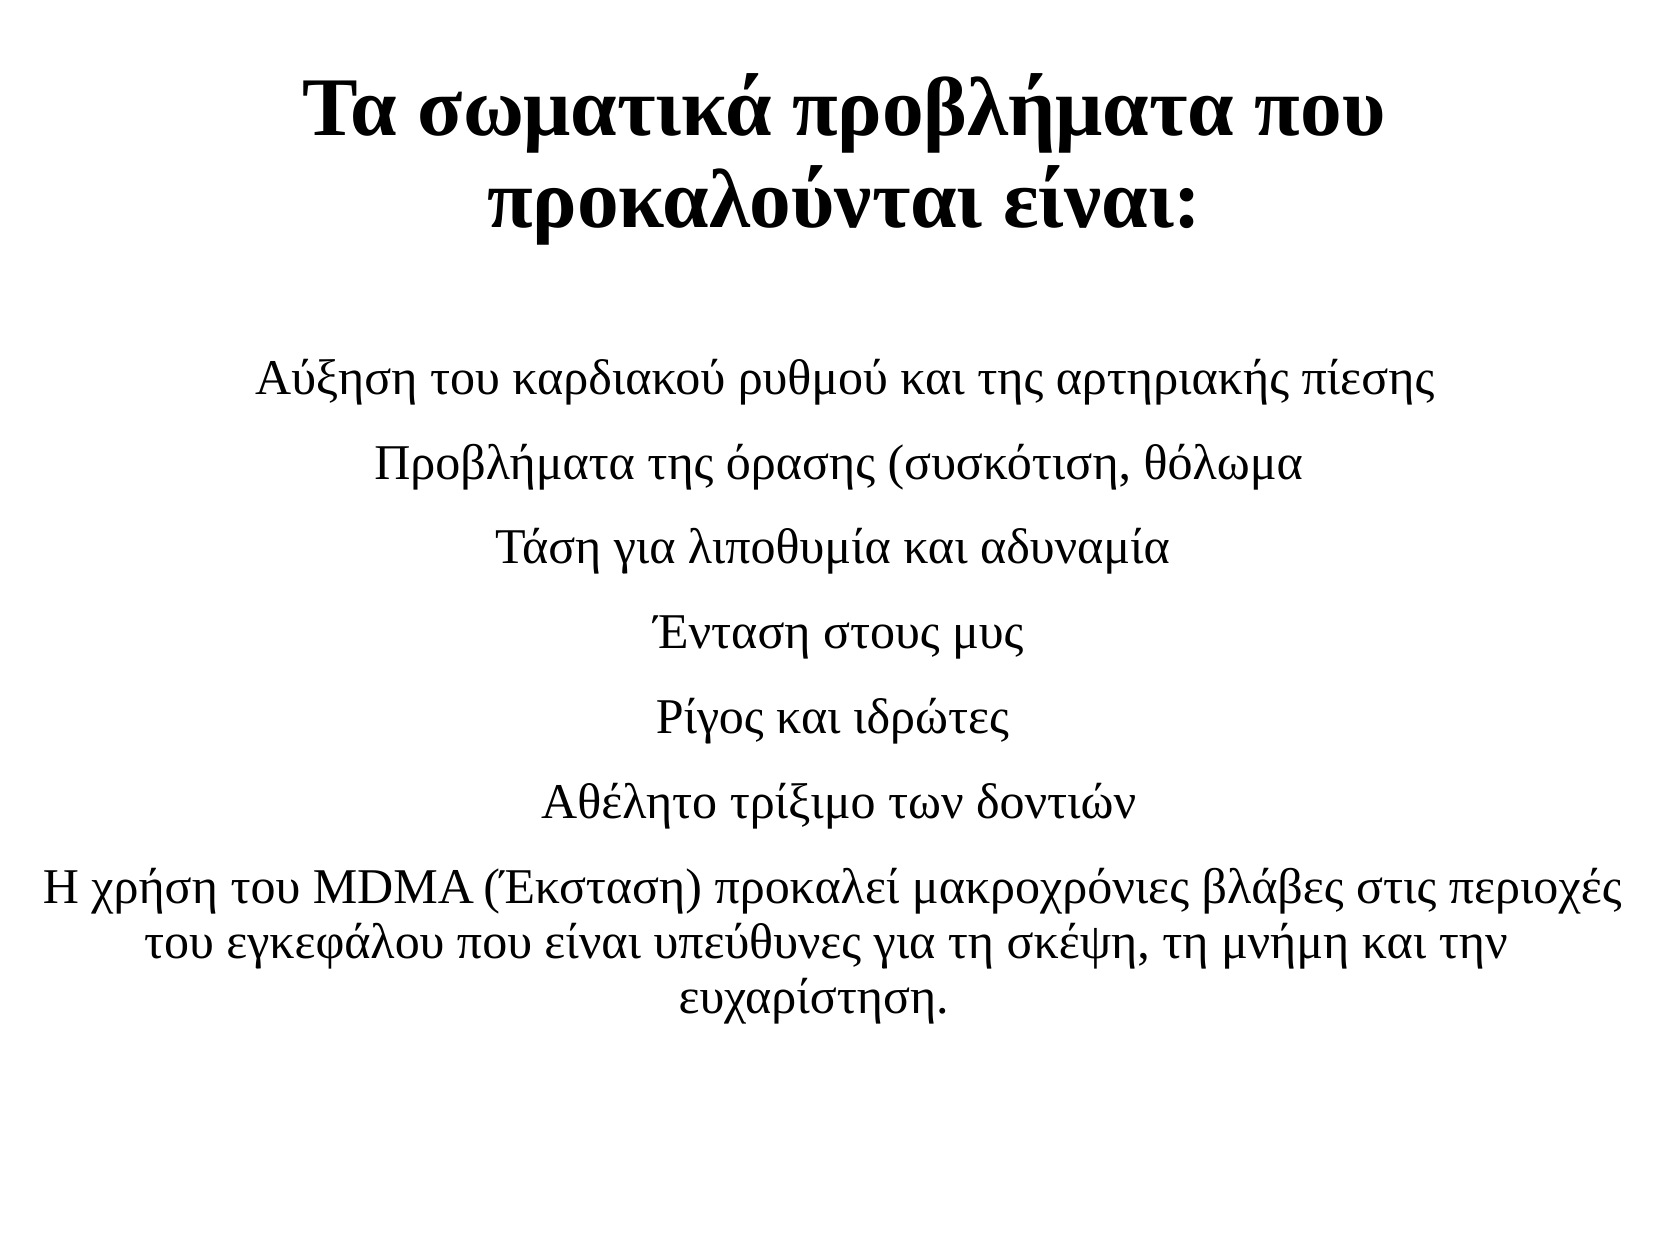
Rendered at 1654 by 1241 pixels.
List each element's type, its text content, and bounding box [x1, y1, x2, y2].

list Αύξηση του καρδιακού ρυθμού και της αρτηριακής πίεσης Προβλήματα της όρασης (συσκότιση, θόλωμα Τάση για λιποθυμία και αδυναμία Ένταση στους μυς Ρίγος και ιδρώτες Αθέλητο τρίξιμο των δοντιών Η χρήση του MDMA (Έκσταση) προκαλεί μακροχρόνιες βλάβες στις περιοχές του εγκεφάλου που είναι υπεύθυνες για τη σκέψη, τη μνήμη και την ευχαρίστηση. [21, 265, 1631, 1084]
title Τα σωματικά προβλήματα που προκαλούνται είναι: [82, 49, 1571, 257]
